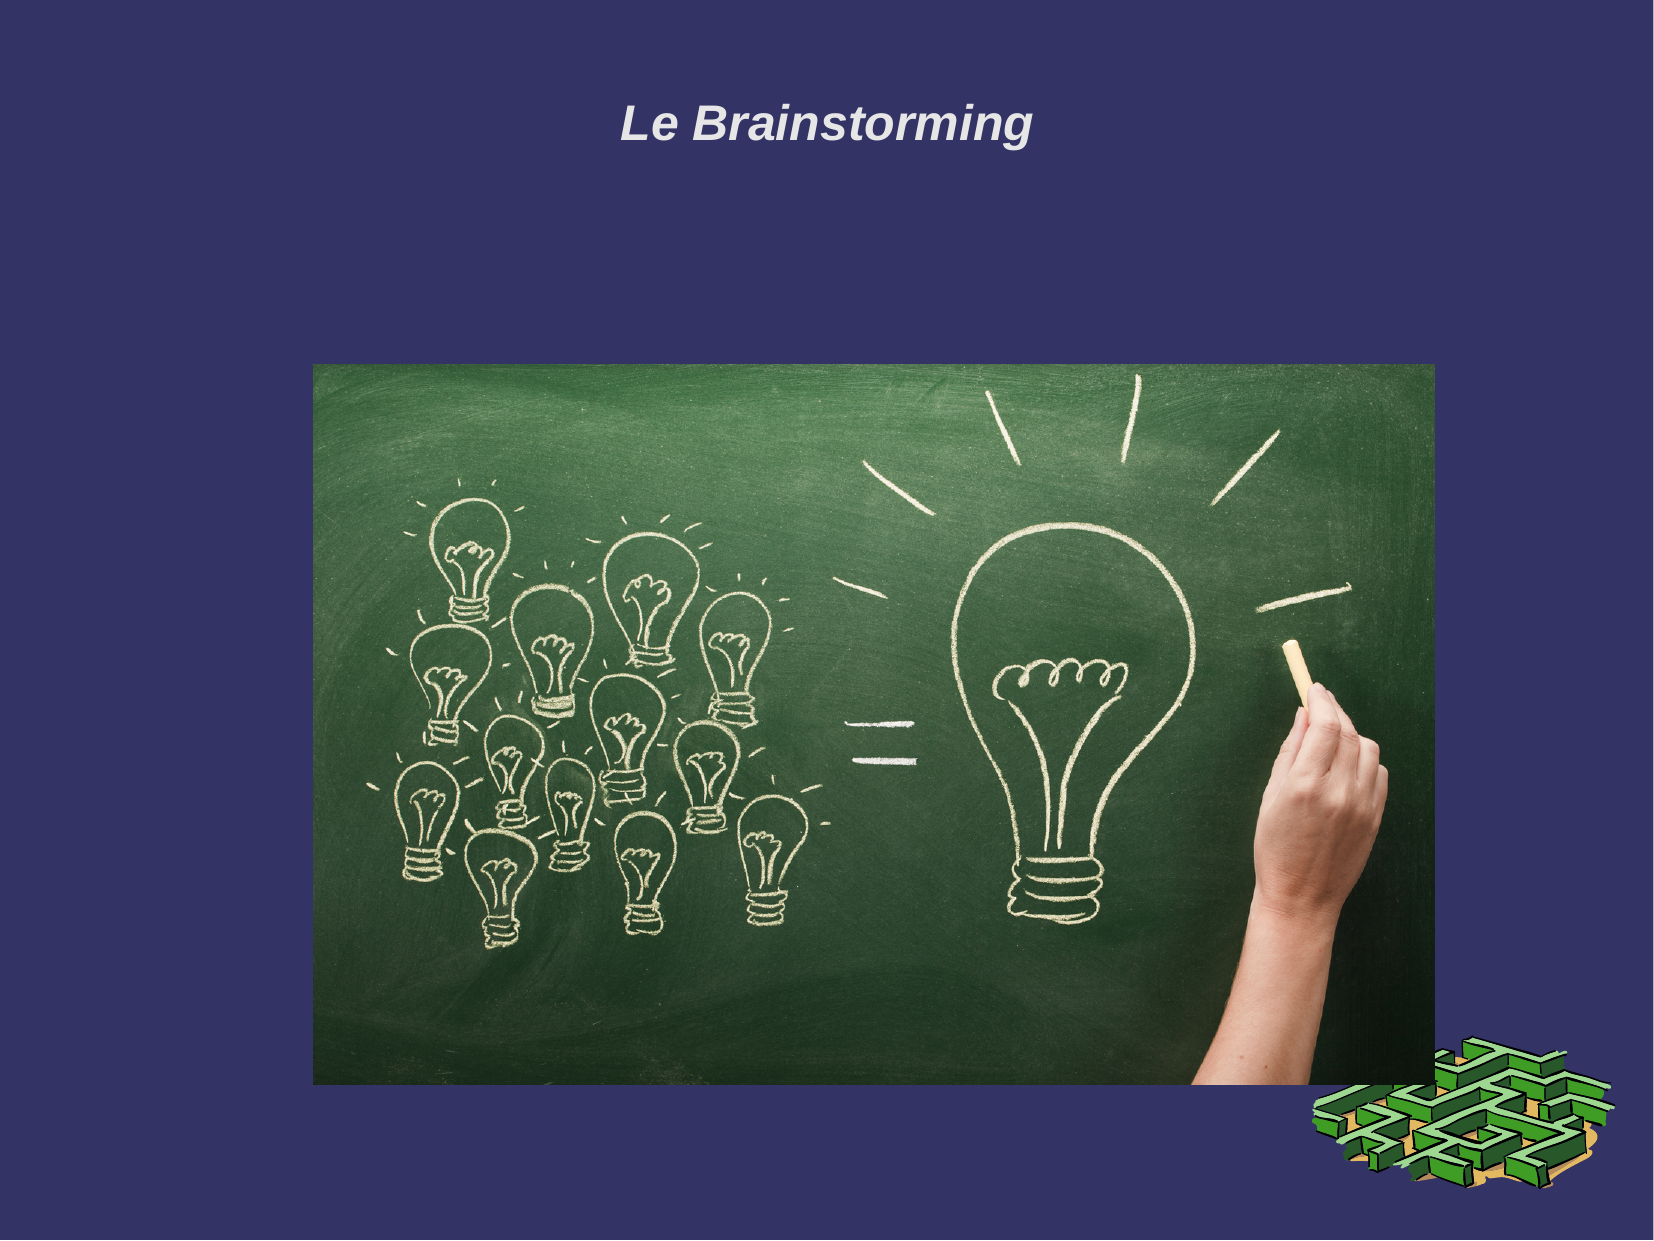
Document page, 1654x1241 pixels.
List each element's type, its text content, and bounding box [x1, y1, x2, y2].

picture [313, 364, 1435, 1085]
title Le Brainstorming [121, 19, 1534, 227]
